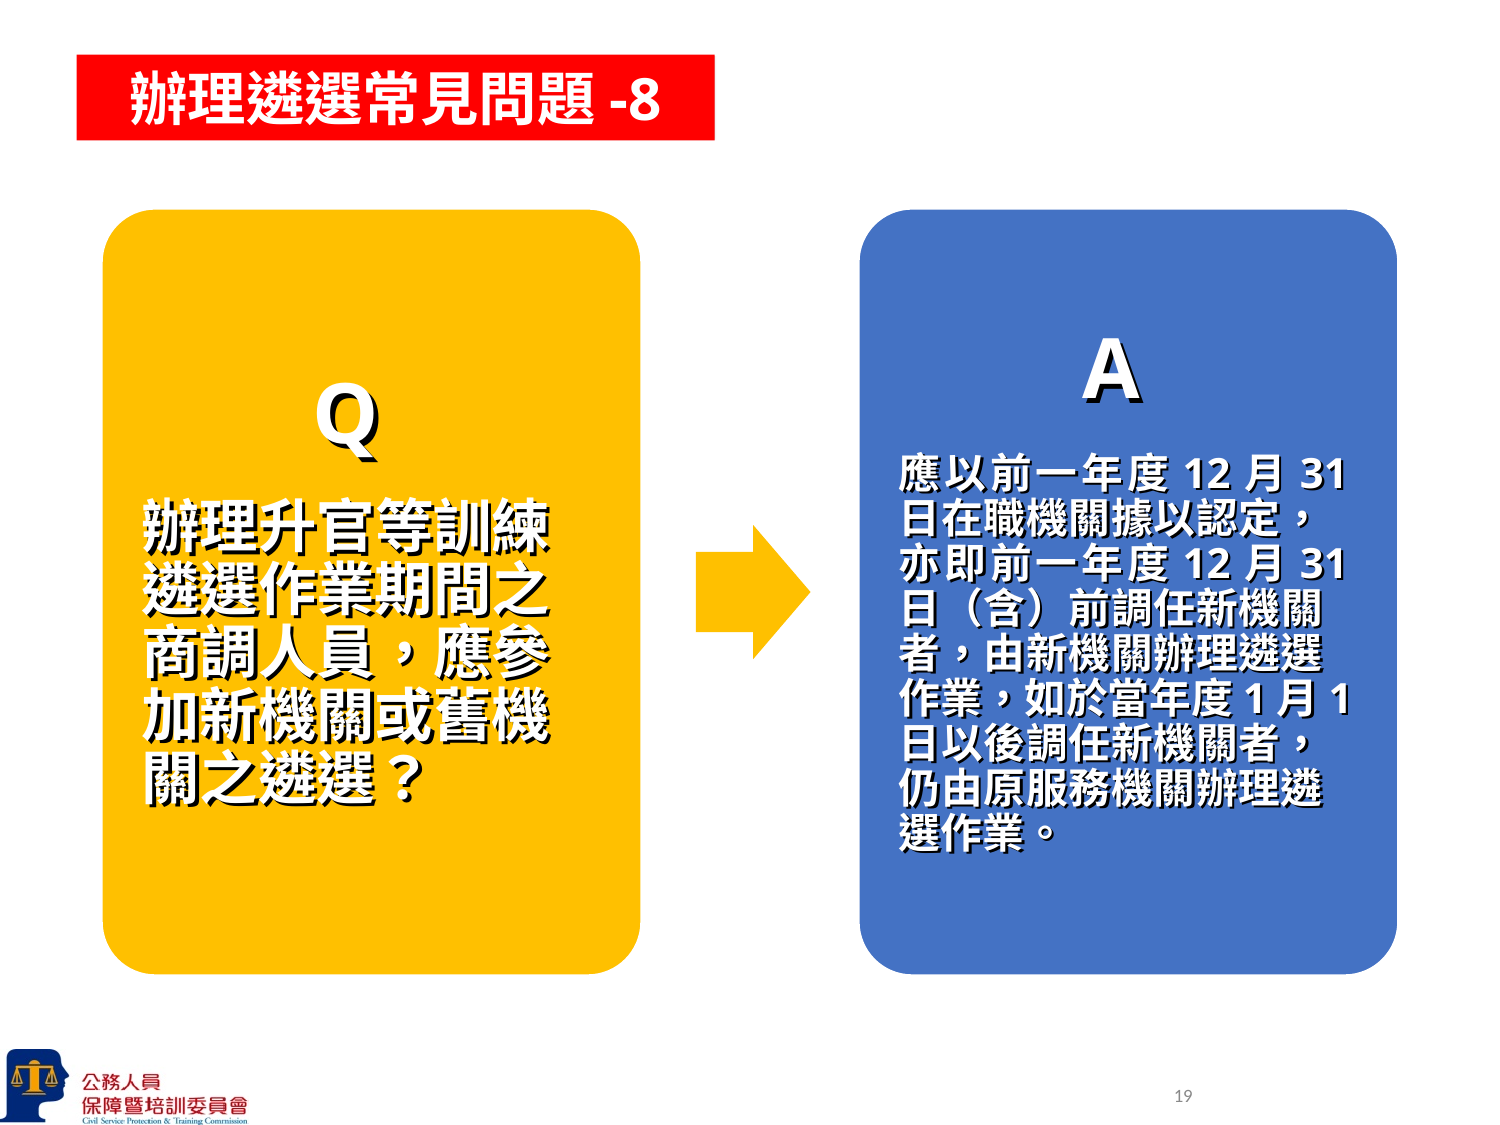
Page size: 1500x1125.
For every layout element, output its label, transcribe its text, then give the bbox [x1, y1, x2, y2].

text_box Q 辦理升官等訓練遴選作業期間之商調人員，應參加新機關或舊機關之遴選？ [101, 208, 642, 976]
text_box A 應以前一年度12月31日在職機關據以認定，亦即前一年度12月31日（含）前調任新機關者，由新機關辦理遴選作業，如於當年度1月1日以後調任新機關者，仍由原服務機關辦理遴選作業。 [858, 208, 1399, 976]
text_box 辦理遴選常見問題-8 [76, 54, 715, 141]
text_box [695, 525, 811, 660]
text_box 23 [1158, 1065, 1497, 1125]
